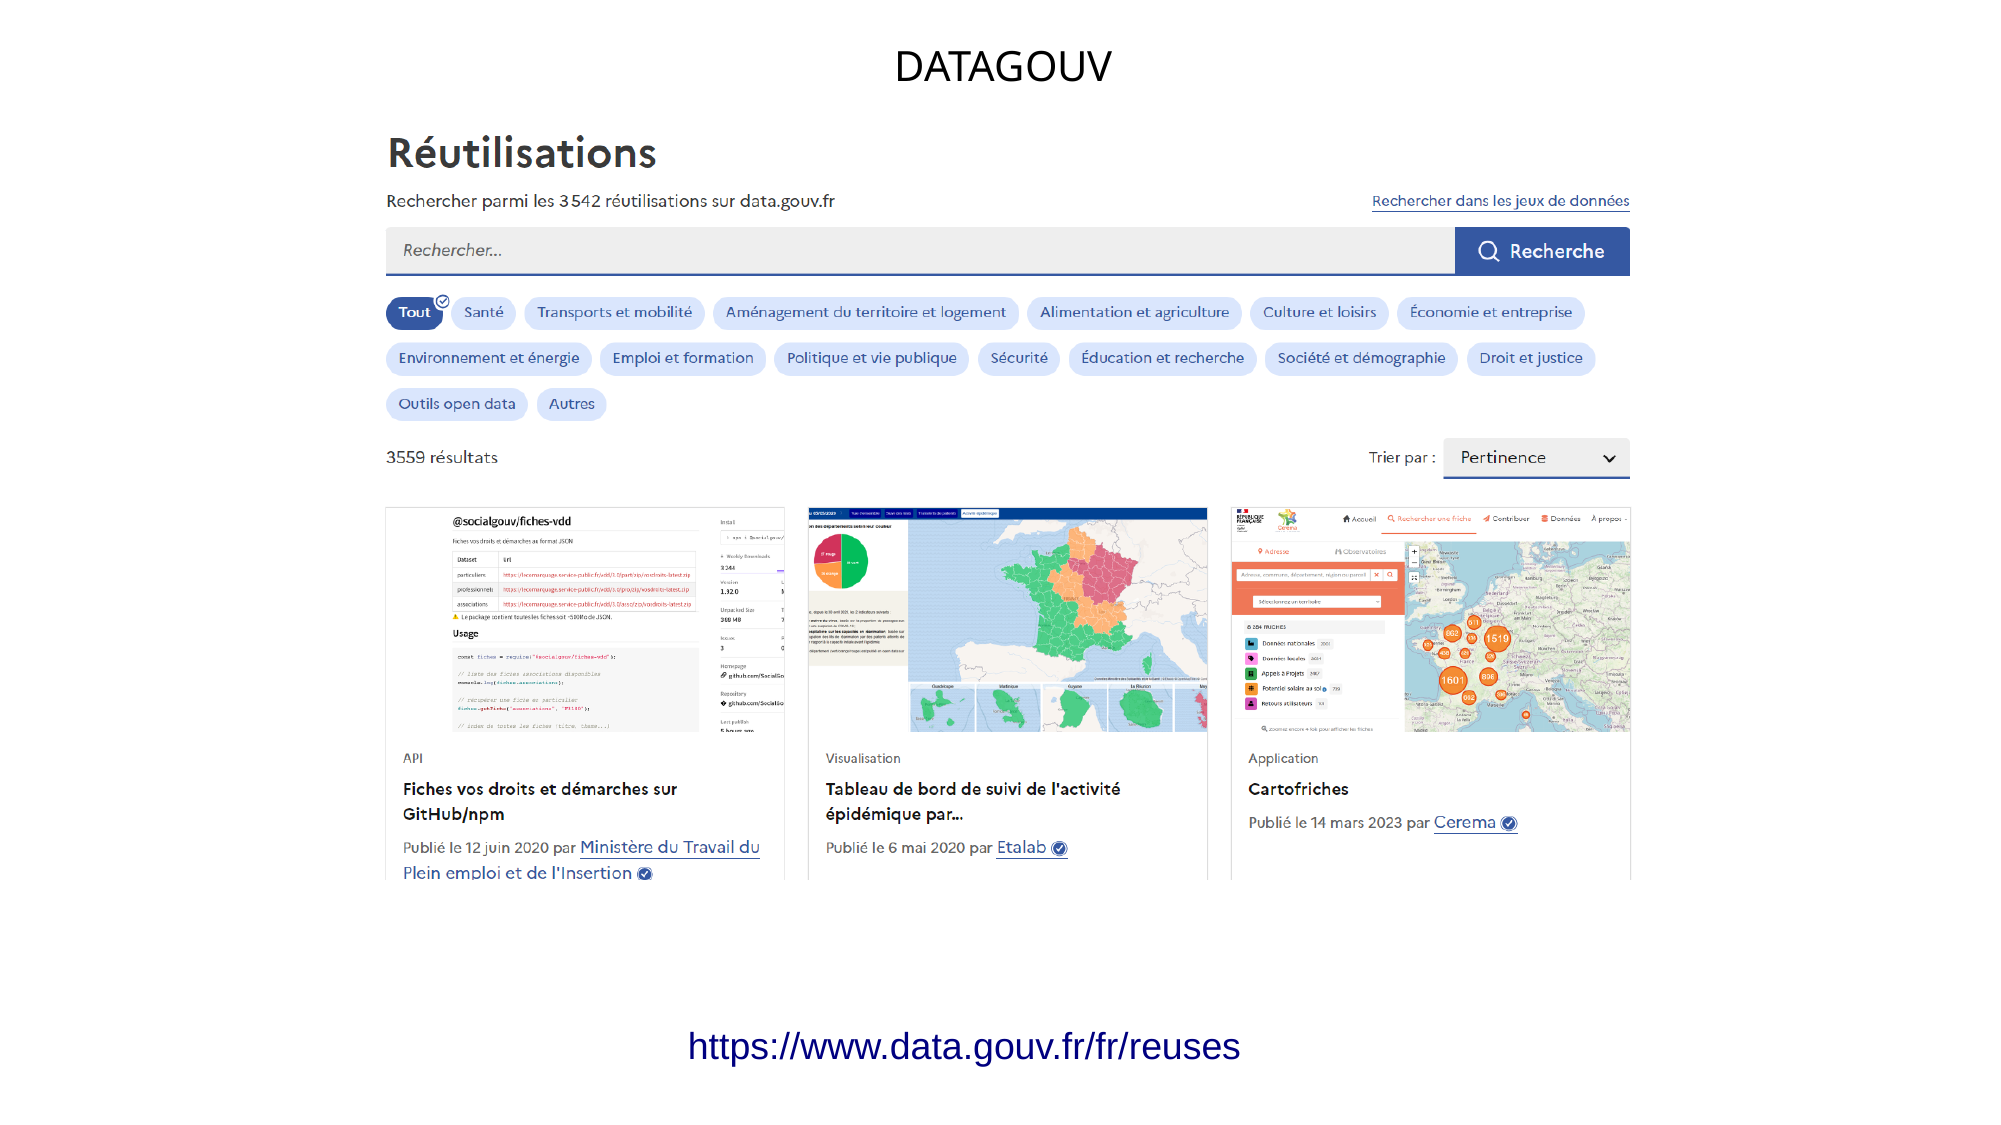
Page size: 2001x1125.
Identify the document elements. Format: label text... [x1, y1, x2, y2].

text_box datagouv [0, 0, 2000, 130]
picture [366, 130, 1646, 880]
text_box https://www.data.gouv.fr/fr/reuses [673, 1017, 1267, 1075]
